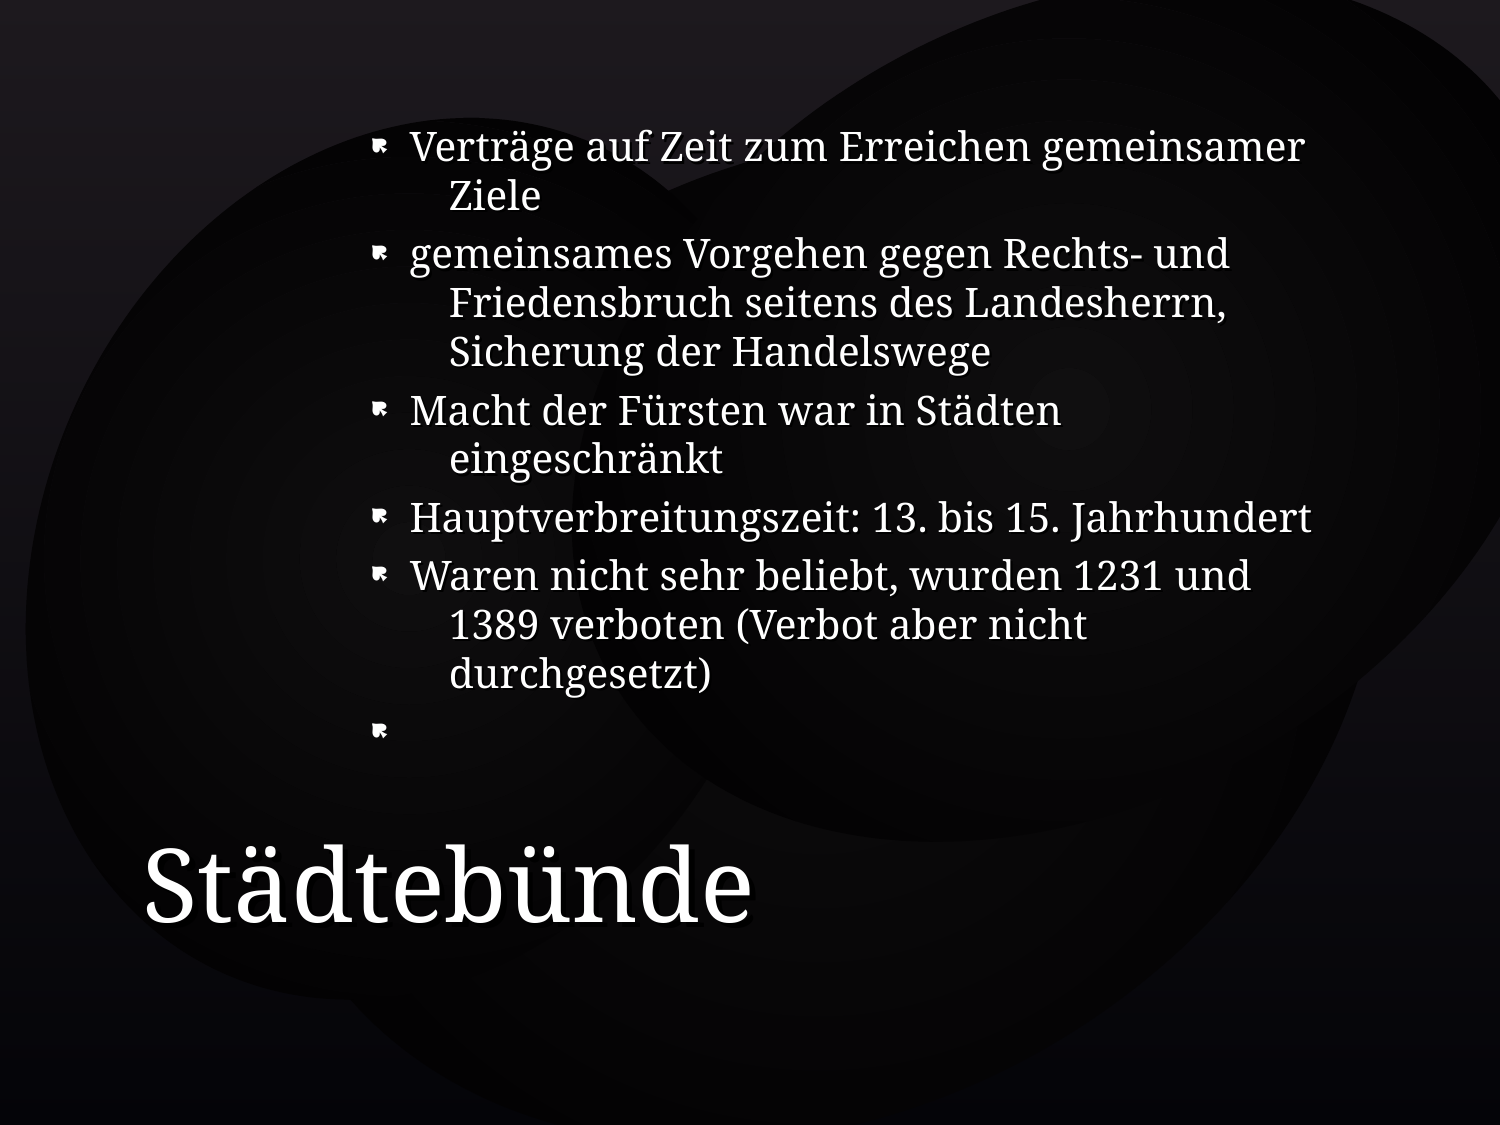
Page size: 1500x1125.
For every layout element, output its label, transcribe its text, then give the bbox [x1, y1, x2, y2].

title Städtebünde [127, 800, 1366, 951]
list Verträge auf Zeit zum Erreichen gemeinsamer Ziele gemeinsames Vorgehen gegen Rechts- und Friedensbruch seitens des Landesherrn, Sicherung der Handelswege Macht der Fürsten war in Städten eingeschränkt Hauptverbreitungszeit: 13. bis 15. Jahrhundert Waren nicht sehr beliebt, wurden 1231 und 1389 verboten (Verbot aber nicht durchgesetzt) [350, 113, 1351, 713]
